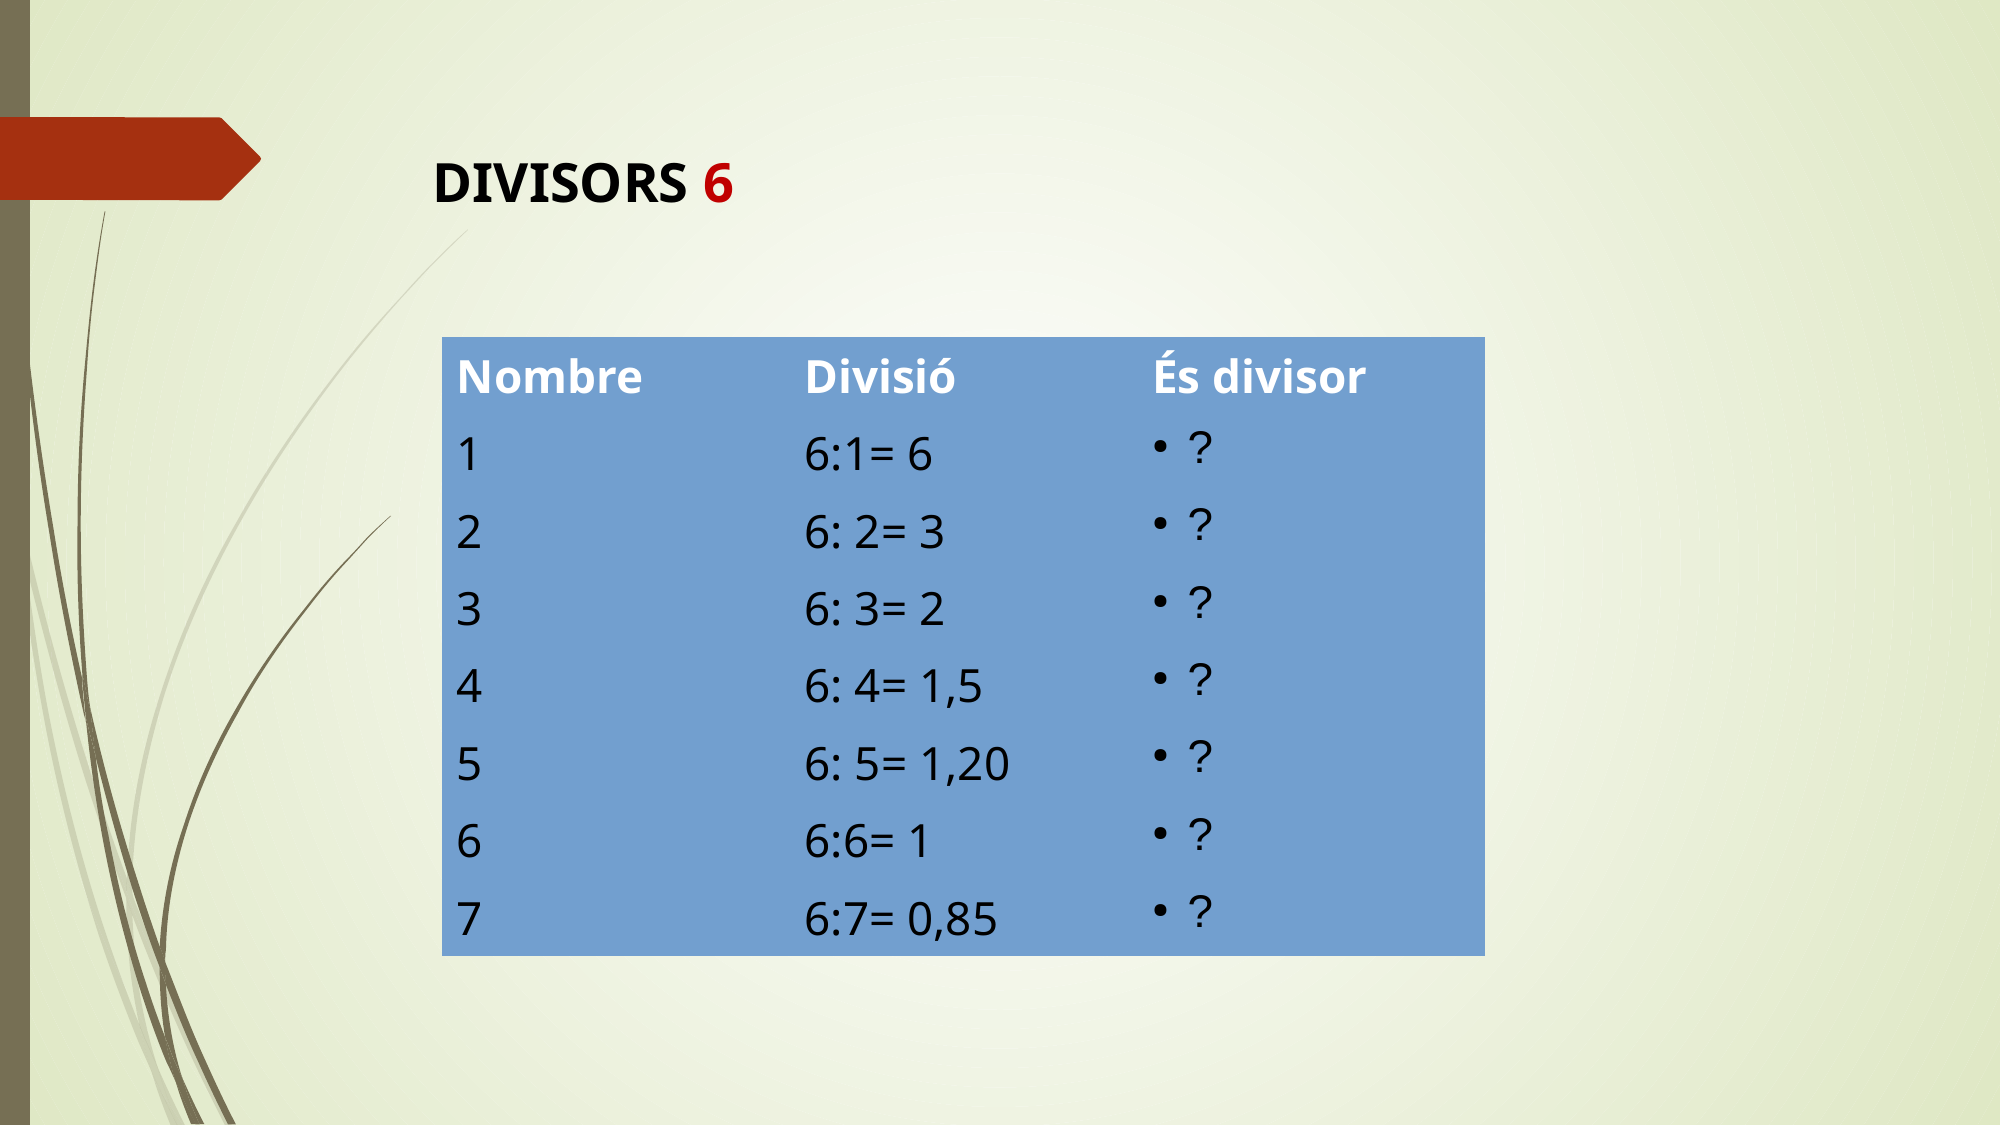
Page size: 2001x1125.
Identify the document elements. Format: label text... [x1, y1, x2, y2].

table_cell 6 [442, 801, 790, 879]
table_cell 6: 4= 1,5 [790, 647, 1137, 724]
table_cell ? [1137, 801, 1485, 879]
table_cell ? [1137, 647, 1485, 724]
table_cell 6:6= 1 [790, 801, 1137, 879]
table_cell 7 [442, 879, 790, 956]
table_cell 3 [442, 569, 790, 647]
table_header Nombre [442, 337, 790, 415]
table_header Divisió [790, 337, 1137, 415]
table_cell 6: 5= 1,20 [790, 724, 1137, 801]
table_cell 2 [442, 492, 790, 569]
table_cell 6: 2= 3 [790, 492, 1137, 569]
table_cell ? [1137, 415, 1485, 492]
table_cell ? [1137, 492, 1485, 569]
table_cell 4 [442, 647, 790, 724]
table_cell 6: 3= 2 [790, 569, 1137, 647]
table_cell ? [1137, 879, 1485, 956]
table_cell ? [1137, 724, 1485, 801]
table_header És divisor [1137, 337, 1485, 415]
table_cell 5 [442, 724, 790, 801]
table_cell 1 [442, 415, 790, 492]
table_cell ? [1137, 569, 1485, 647]
text_box DIVISORS 6 [417, 140, 1784, 222]
table_cell 6:1= 6 [790, 415, 1137, 492]
table_cell 6:7= 0,85 [790, 879, 1137, 956]
